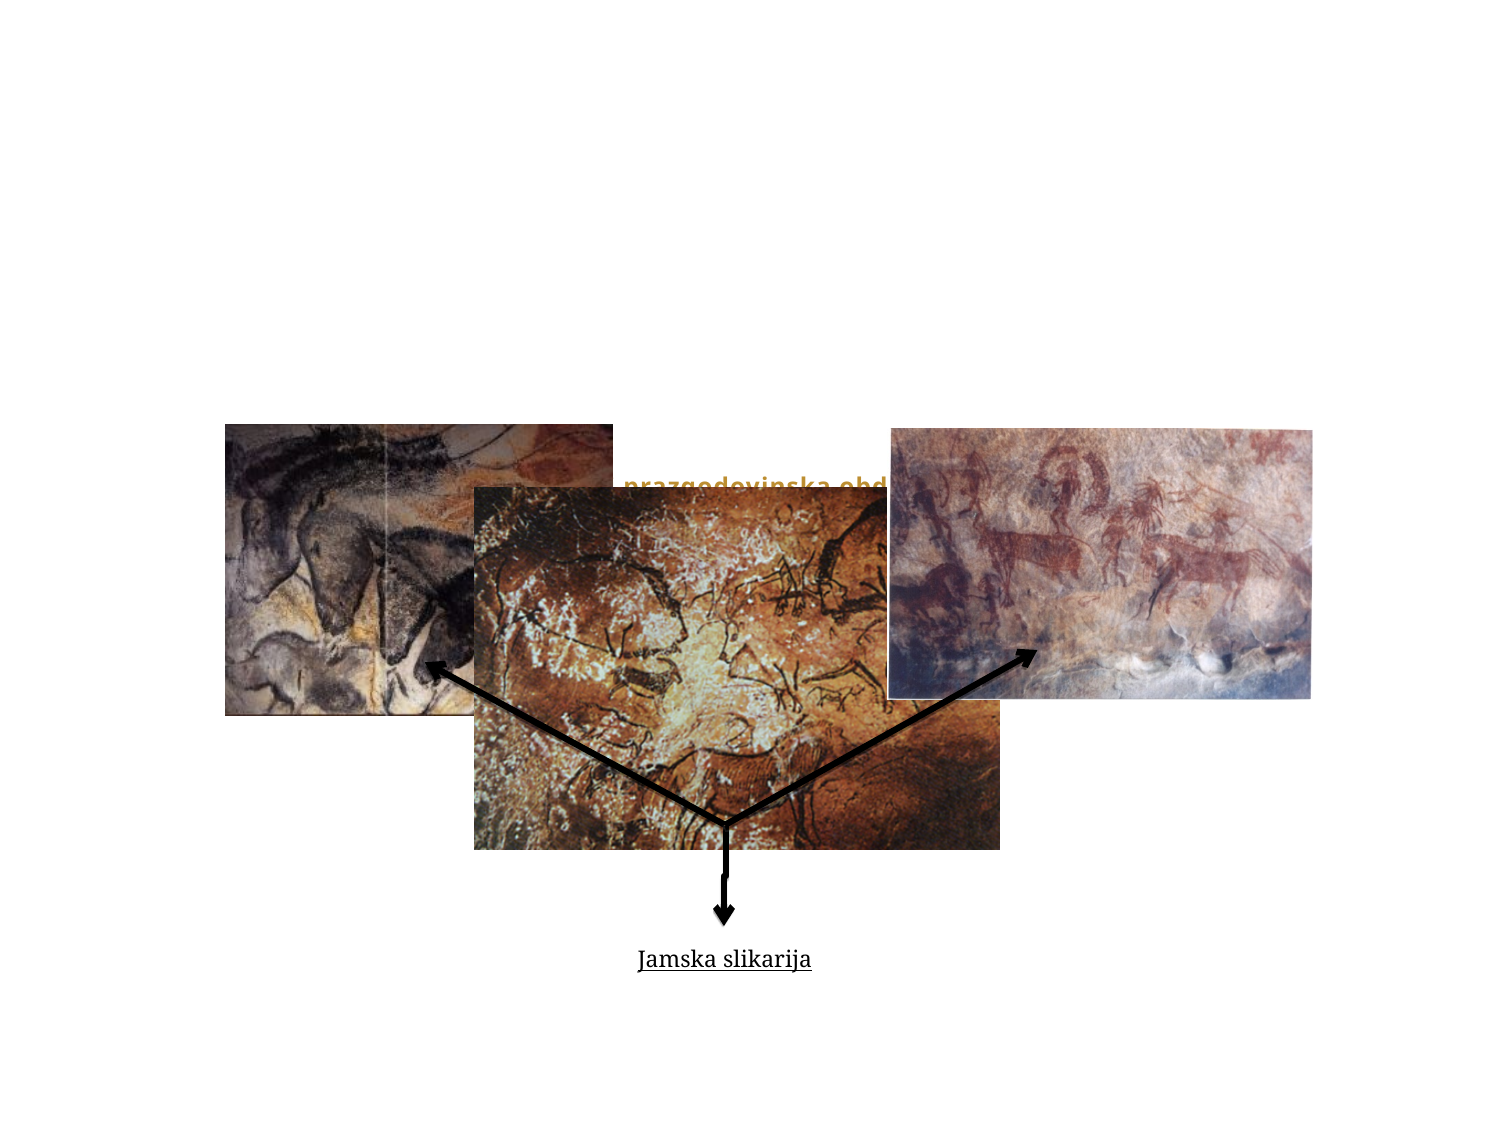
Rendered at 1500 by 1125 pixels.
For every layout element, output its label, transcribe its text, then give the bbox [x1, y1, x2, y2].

text_box Jamska slikarija [562, 937, 888, 980]
picture [225, 424, 1313, 850]
title Umetnost skozi prazgodovinska obdobja: Paleolitik [75, 125, 1425, 1075]
